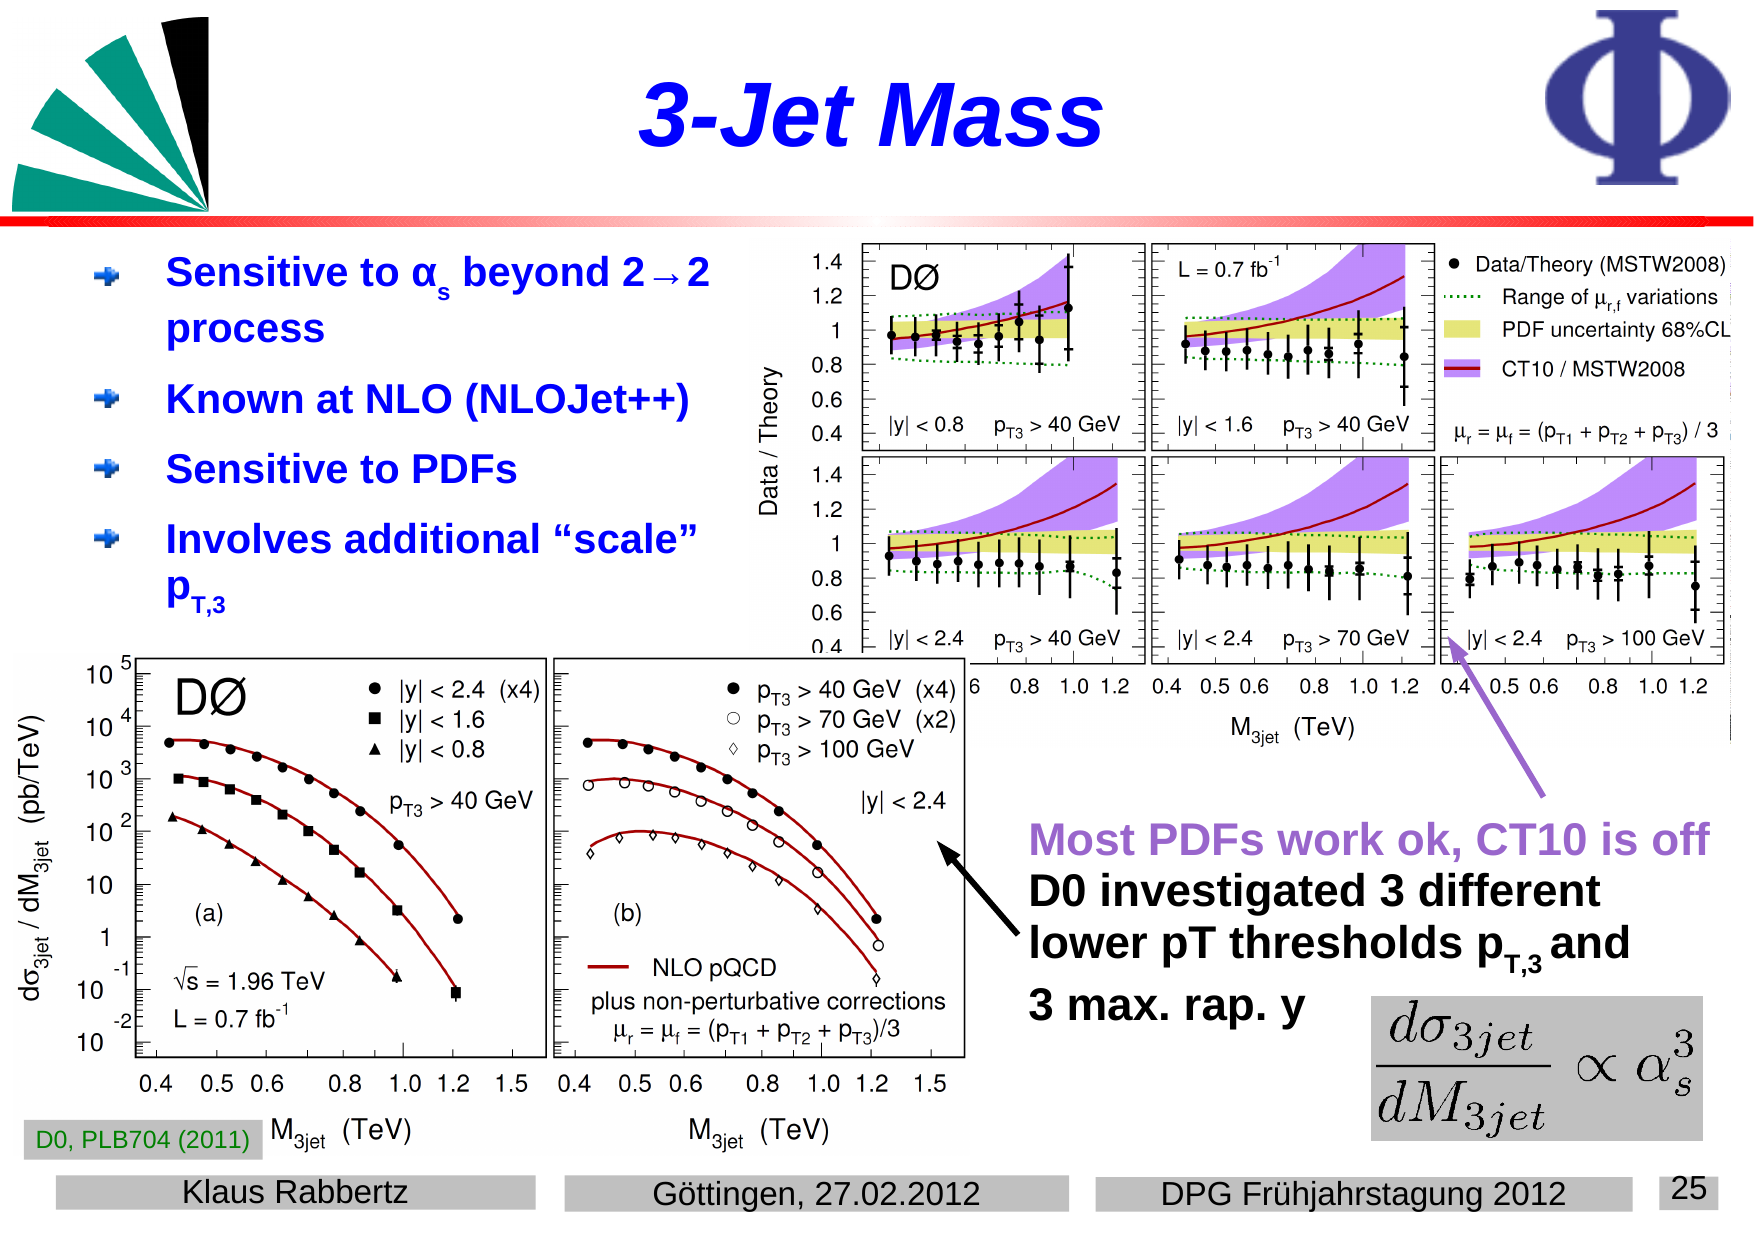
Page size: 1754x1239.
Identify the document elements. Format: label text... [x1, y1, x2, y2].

picture [1545, 10, 1731, 185]
picture [13, 238, 1731, 1156]
text_box D0, PLB704 (2011) [23, 1119, 263, 1160]
list Sensitive to αs beyond 2→2 process Known at NLO (NLOJet++) Sensitive to PDFs Involves additional “scale” pT,3 [35, 248, 741, 625]
picture [1371, 1037, 1704, 1142]
text_box Most PDFs work ok, CT10 is off D0 investigated 3 different lower pT thresholds pT,3 and 3 max. rap. y [1016, 808, 1724, 1037]
picture [12, 17, 209, 214]
title 3-Jet Mass [220, 16, 1525, 213]
